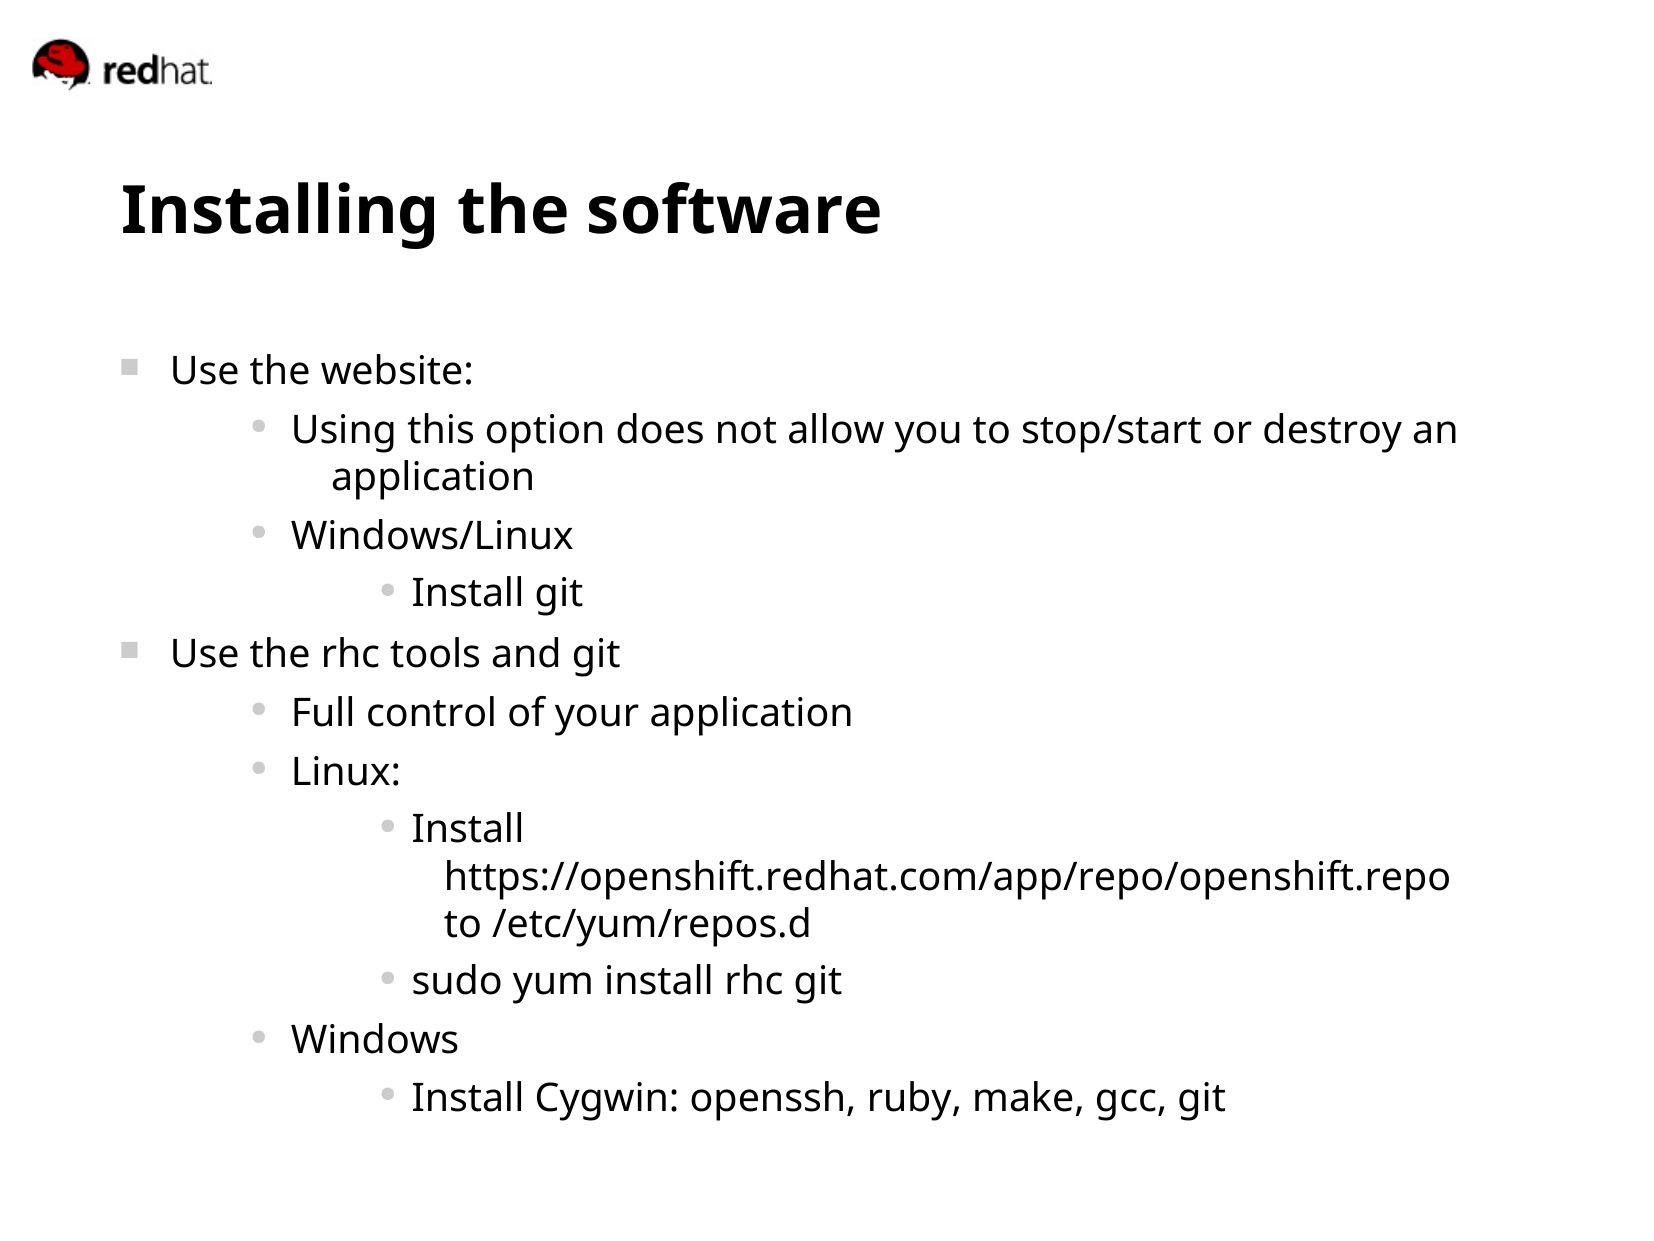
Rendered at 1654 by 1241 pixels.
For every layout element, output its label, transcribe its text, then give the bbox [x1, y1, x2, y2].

title Installing the software [121, 102, 1534, 310]
list Use the website: Using this option does not allow you to stop/start or destroy an application Windows/Linux Install git Use the rhc tools and git Full control of your application Linux: Install https://openshift.redhat.com/app/repo/openshift.repo to /etc/yum/repos.d sudo yum install rhc git Windows Install Cygwin: openssh, ruby, make, gcc, git [121, 344, 1534, 1127]
